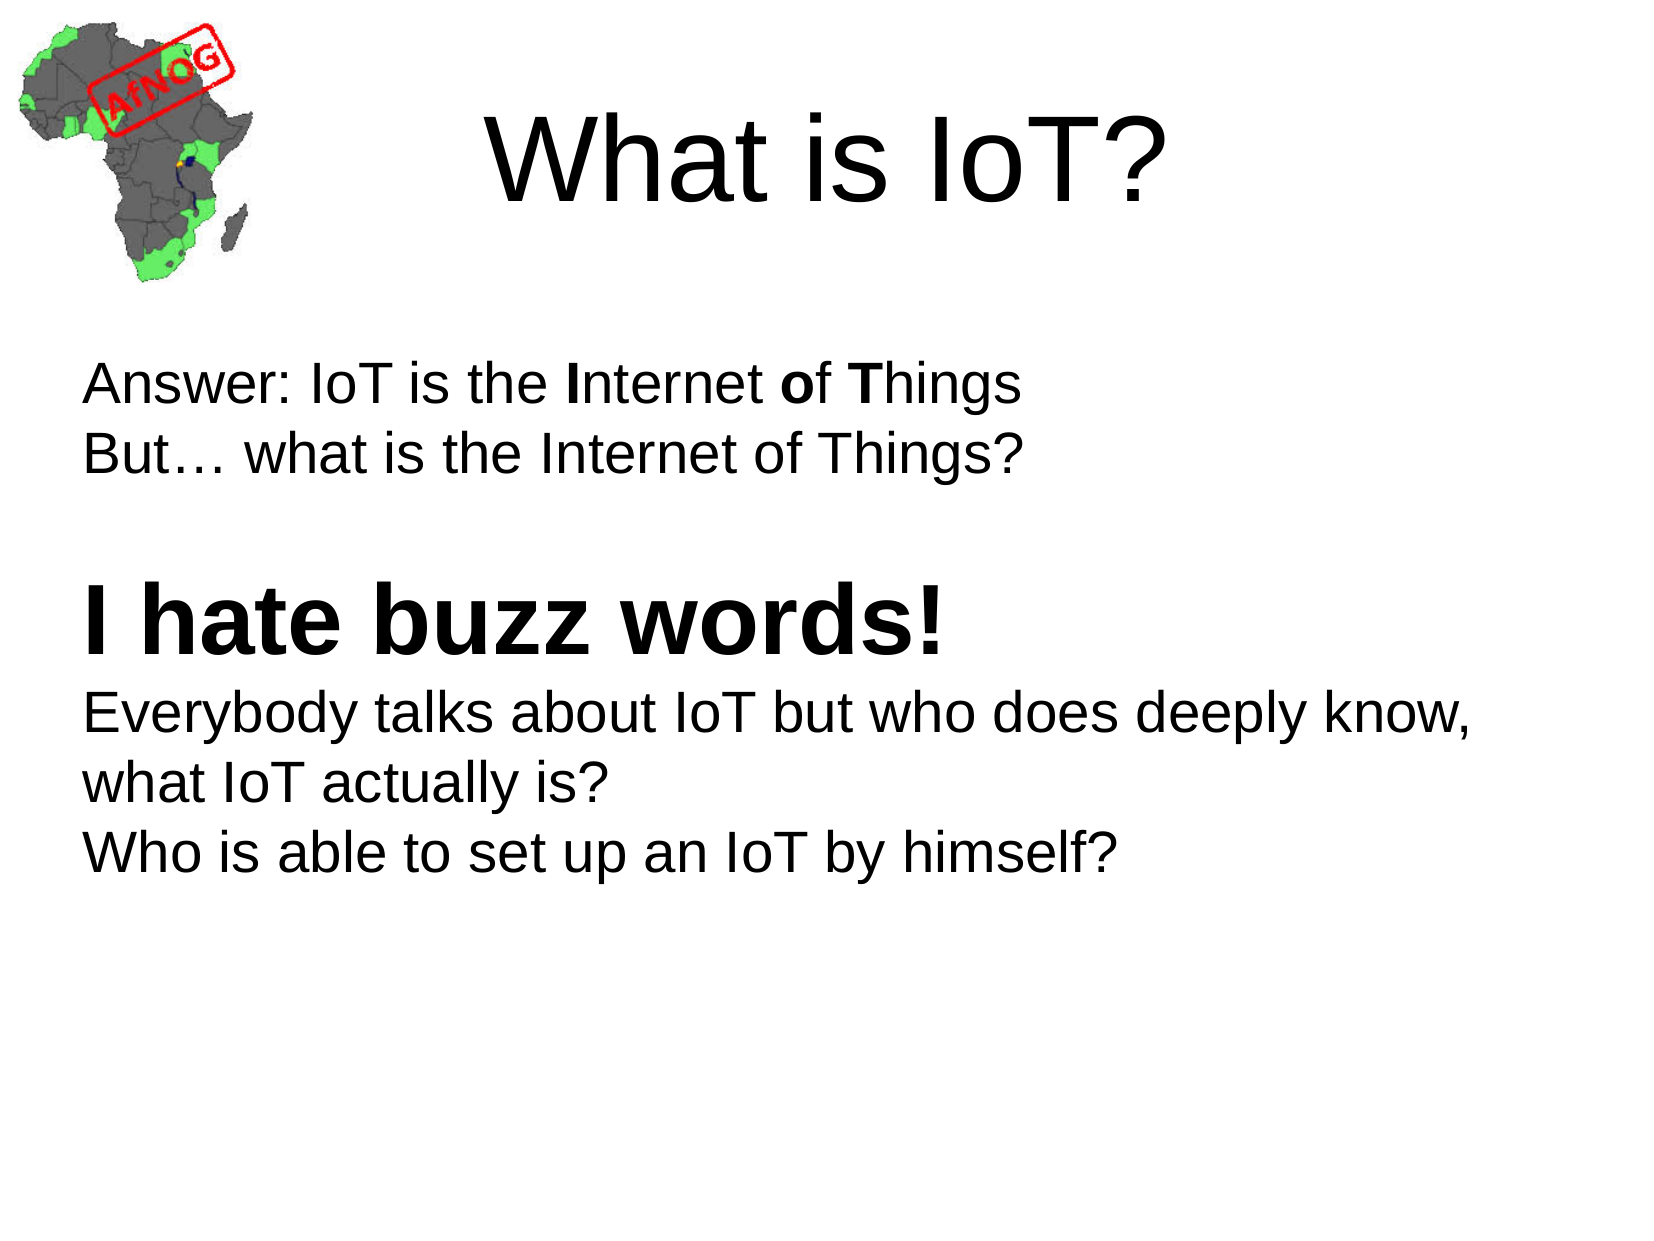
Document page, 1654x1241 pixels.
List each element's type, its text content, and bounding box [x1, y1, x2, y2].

text_box Answer: IoT is the Internet of Things But… what is the Internet of Things? I hate buzz words! Everybody talks about IoT but who does deeply know, what IoT actually is? Who is able to set up an IoT by himself? [82, 345, 1571, 1065]
text_box What is IoT? [82, 79, 1571, 227]
picture [9, 0, 259, 291]
